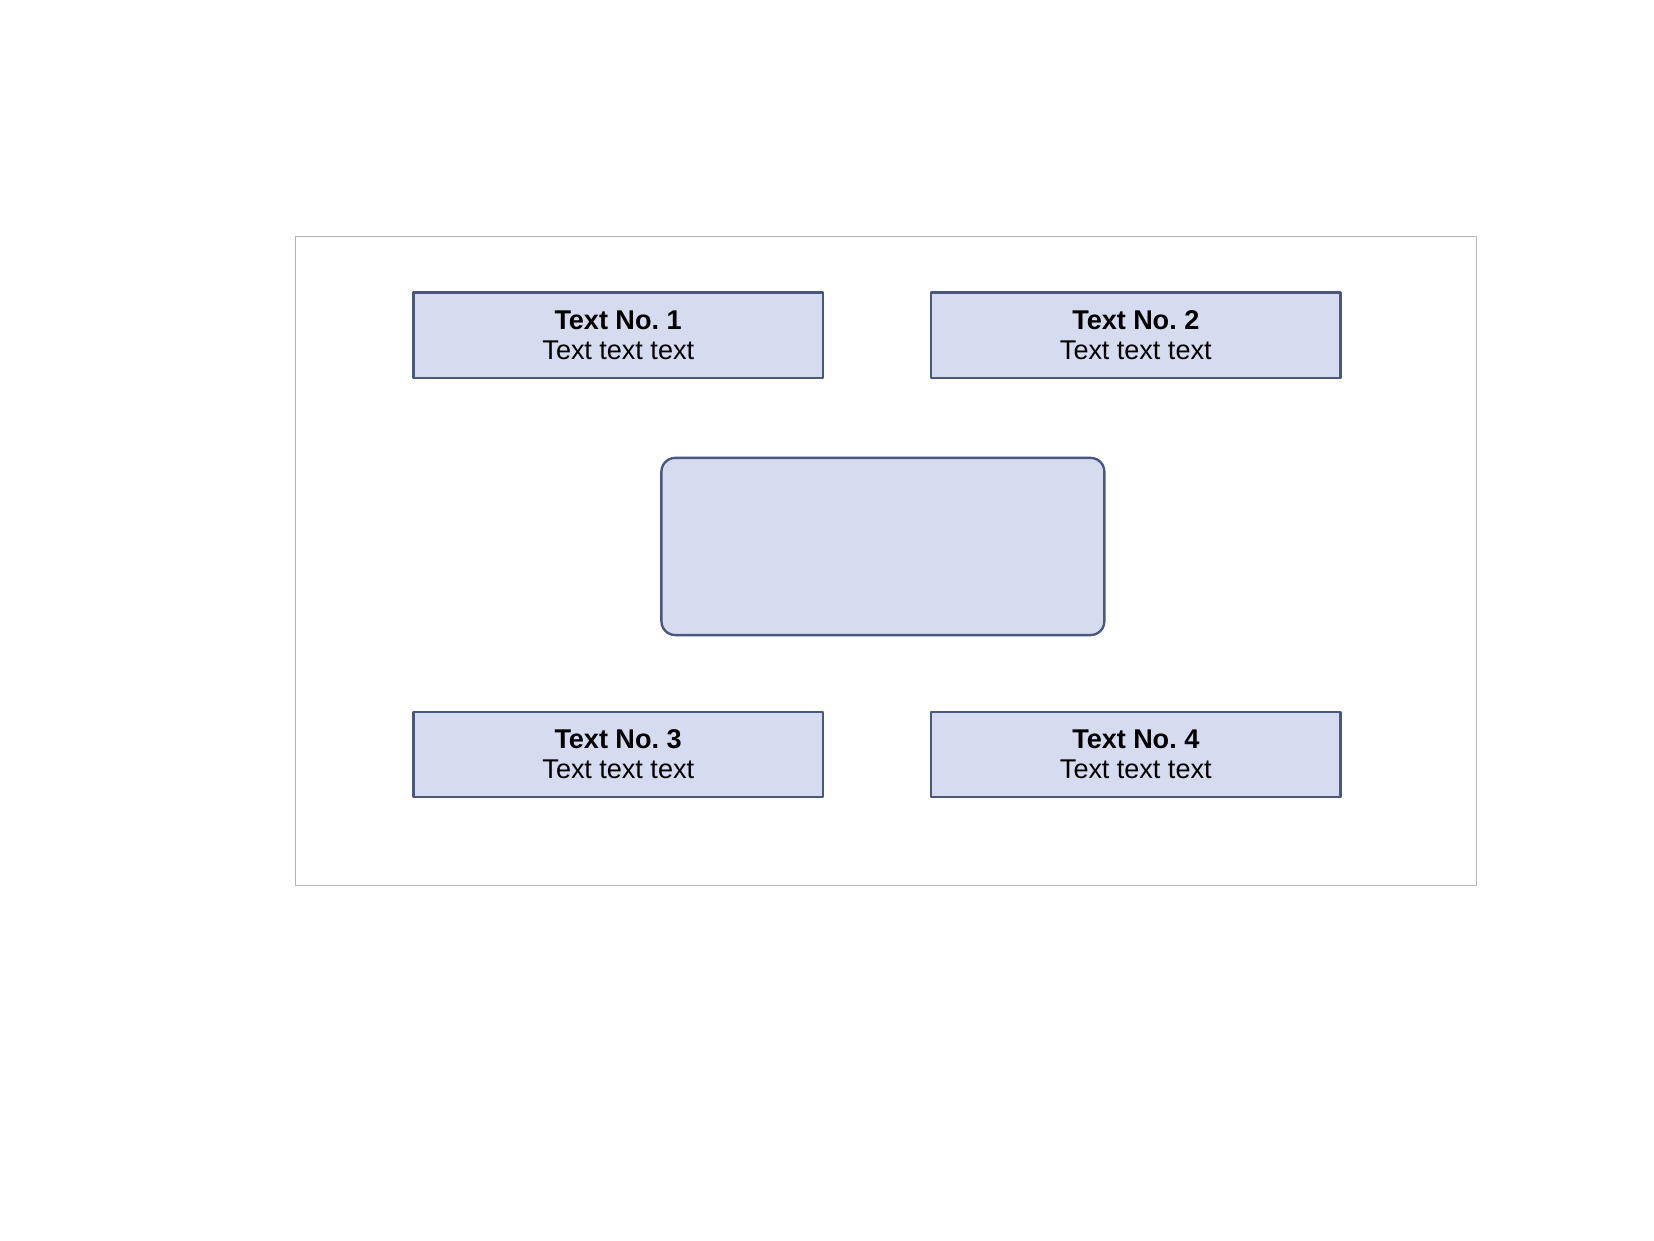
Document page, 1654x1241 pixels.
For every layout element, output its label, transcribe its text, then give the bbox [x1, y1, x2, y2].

text_box Text No. 2 Text text text [930, 292, 1341, 378]
text_box Text No. 3 Text text text [413, 711, 823, 798]
text_box Text No. 4 Text text text [930, 711, 1341, 798]
text_box [661, 457, 1105, 636]
text_box Text No. 1 Text text text [413, 292, 823, 378]
